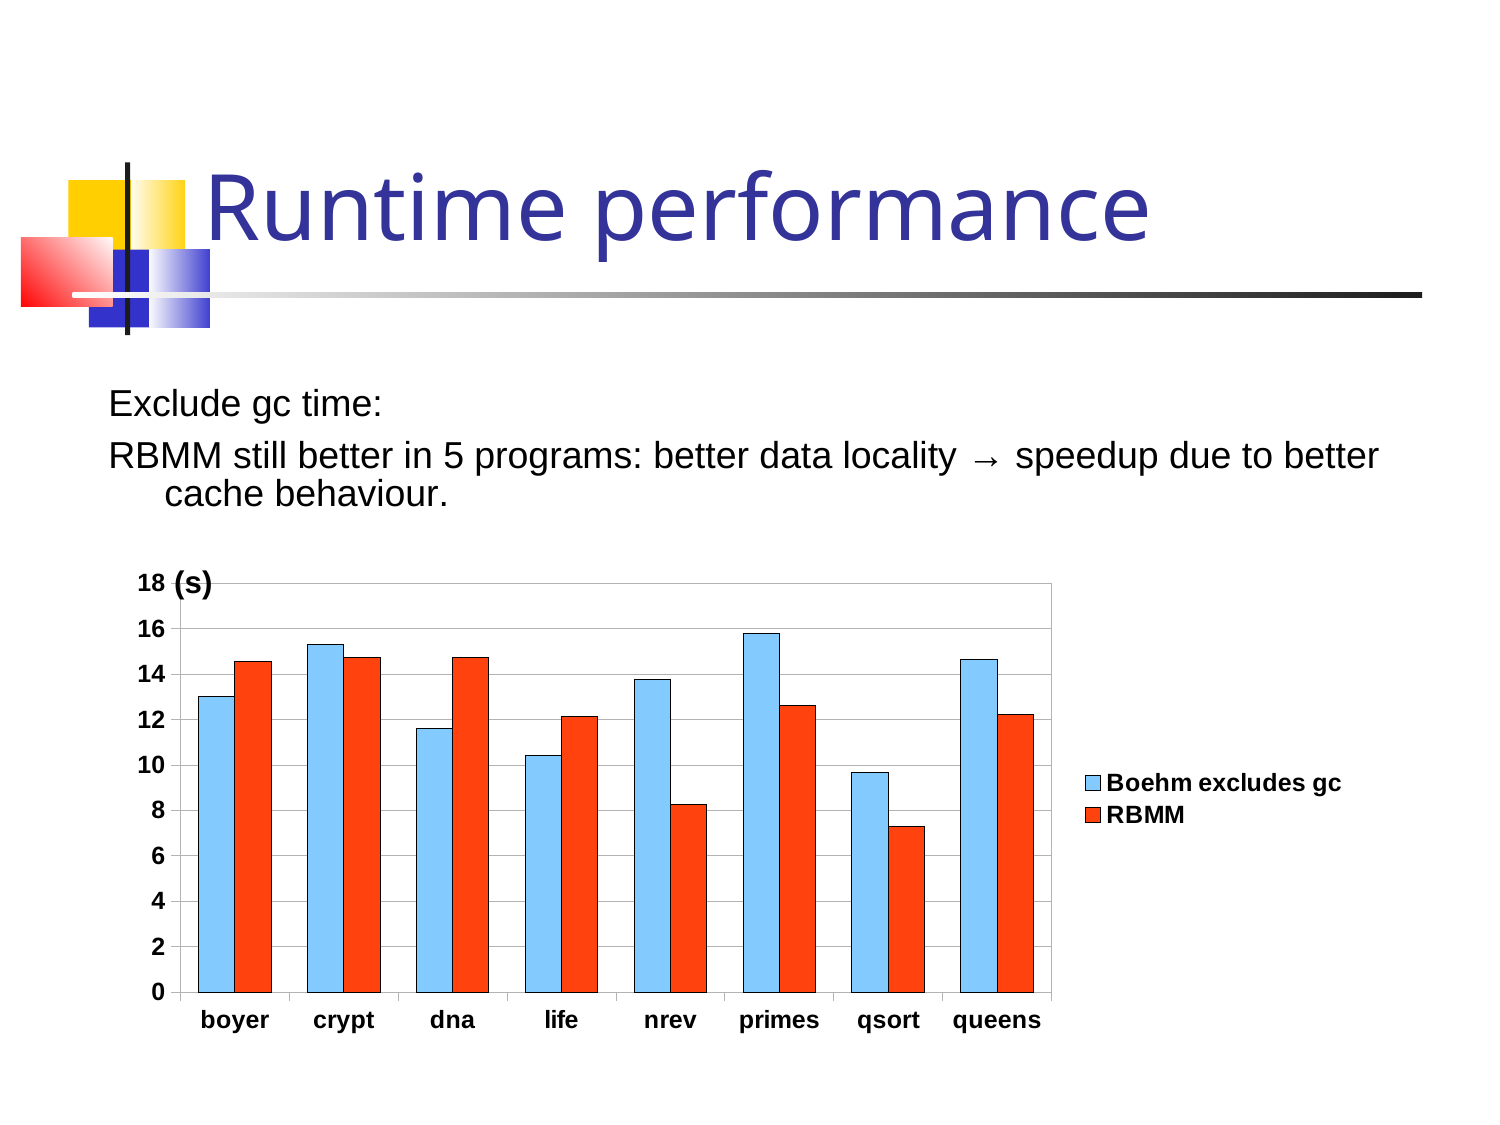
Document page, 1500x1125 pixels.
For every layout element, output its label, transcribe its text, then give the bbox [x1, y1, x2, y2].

chart [111, 560, 1397, 1054]
title Runtime performance [188, 35, 1468, 276]
list Exclude gc time: RBMM still better in 5 programs: better data locality → speedup due to better cache behaviour. [93, 378, 1418, 526]
text_box (s) [159, 555, 228, 608]
